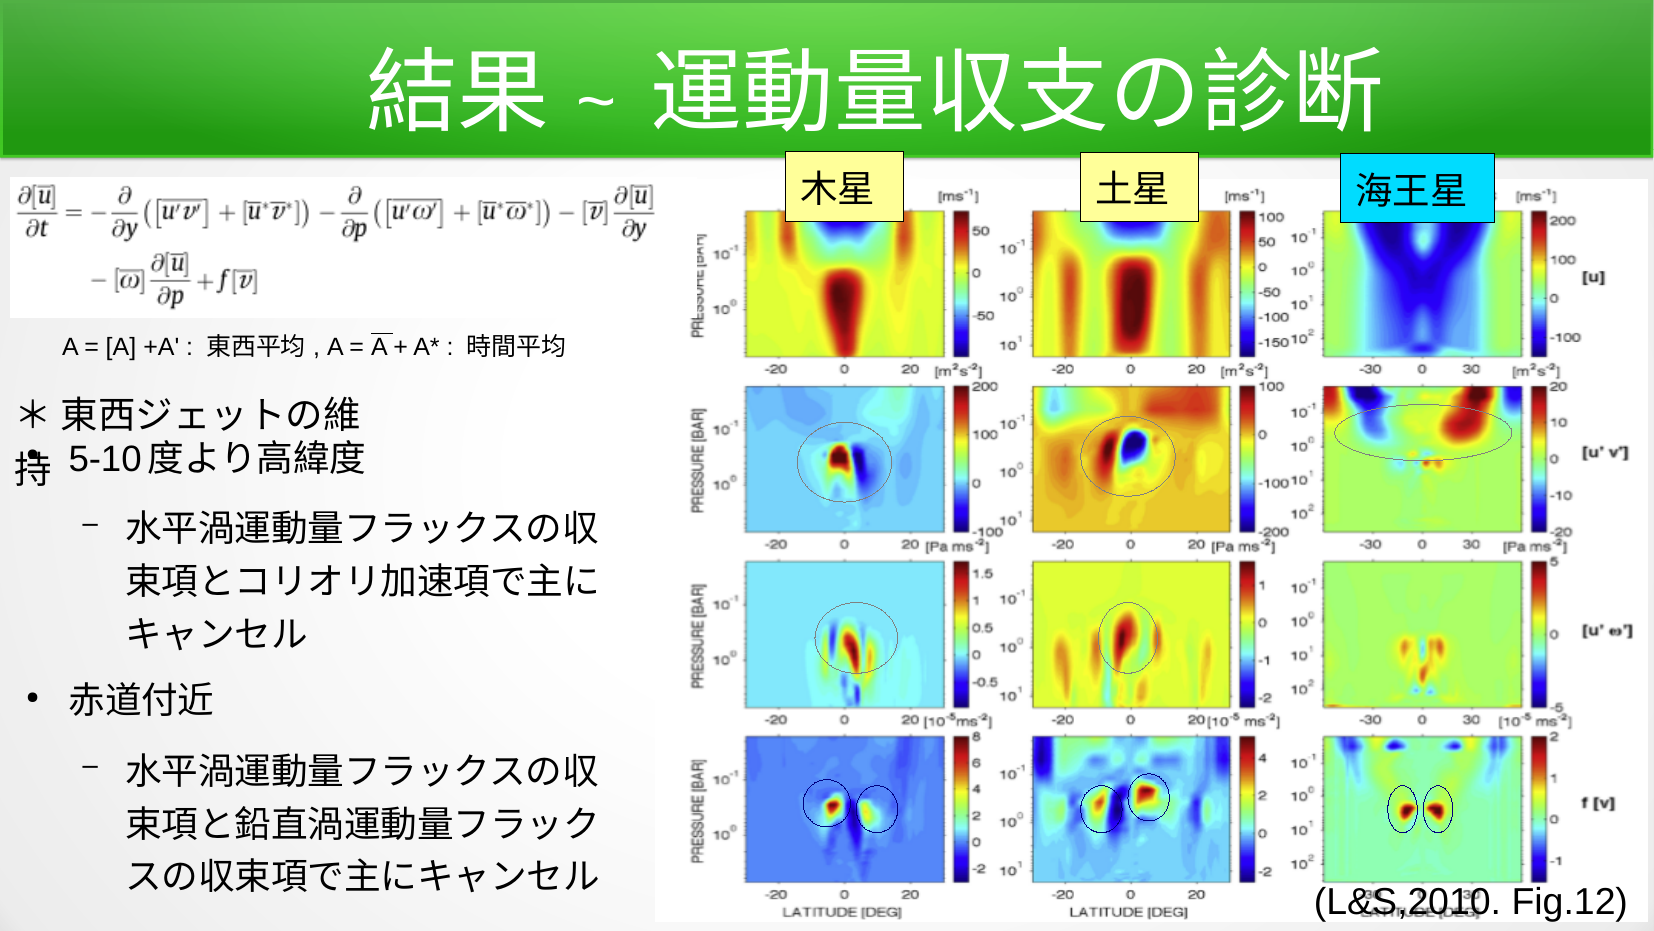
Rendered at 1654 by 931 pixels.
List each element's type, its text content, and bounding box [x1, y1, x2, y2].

list 5-10度より高緯度 水平渦運動量フラックスの収束項とコリオリ加速項で主にキャンセル 赤道付近 水平渦運動量フラックスの収束項と鉛直渦運動量フラックスの収束項で主にキャンセル . [11, 429, 617, 931]
text_box A = [A] +A' : 東西平均, A = A + A* : 時間平均 [47, 318, 662, 364]
text_box 土星 [1080, 152, 1199, 211]
title 結果~ 運動量収支の診断 [366, 31, 1465, 139]
picture [10, 177, 1648, 922]
text_box 木星 [785, 151, 904, 211]
text_box 海王星 [1340, 153, 1495, 212]
text_box ＊ 東西ジェットの維持 [0, 377, 378, 480]
text_box (L&S,2010. Fig.12) [1299, 873, 1654, 931]
